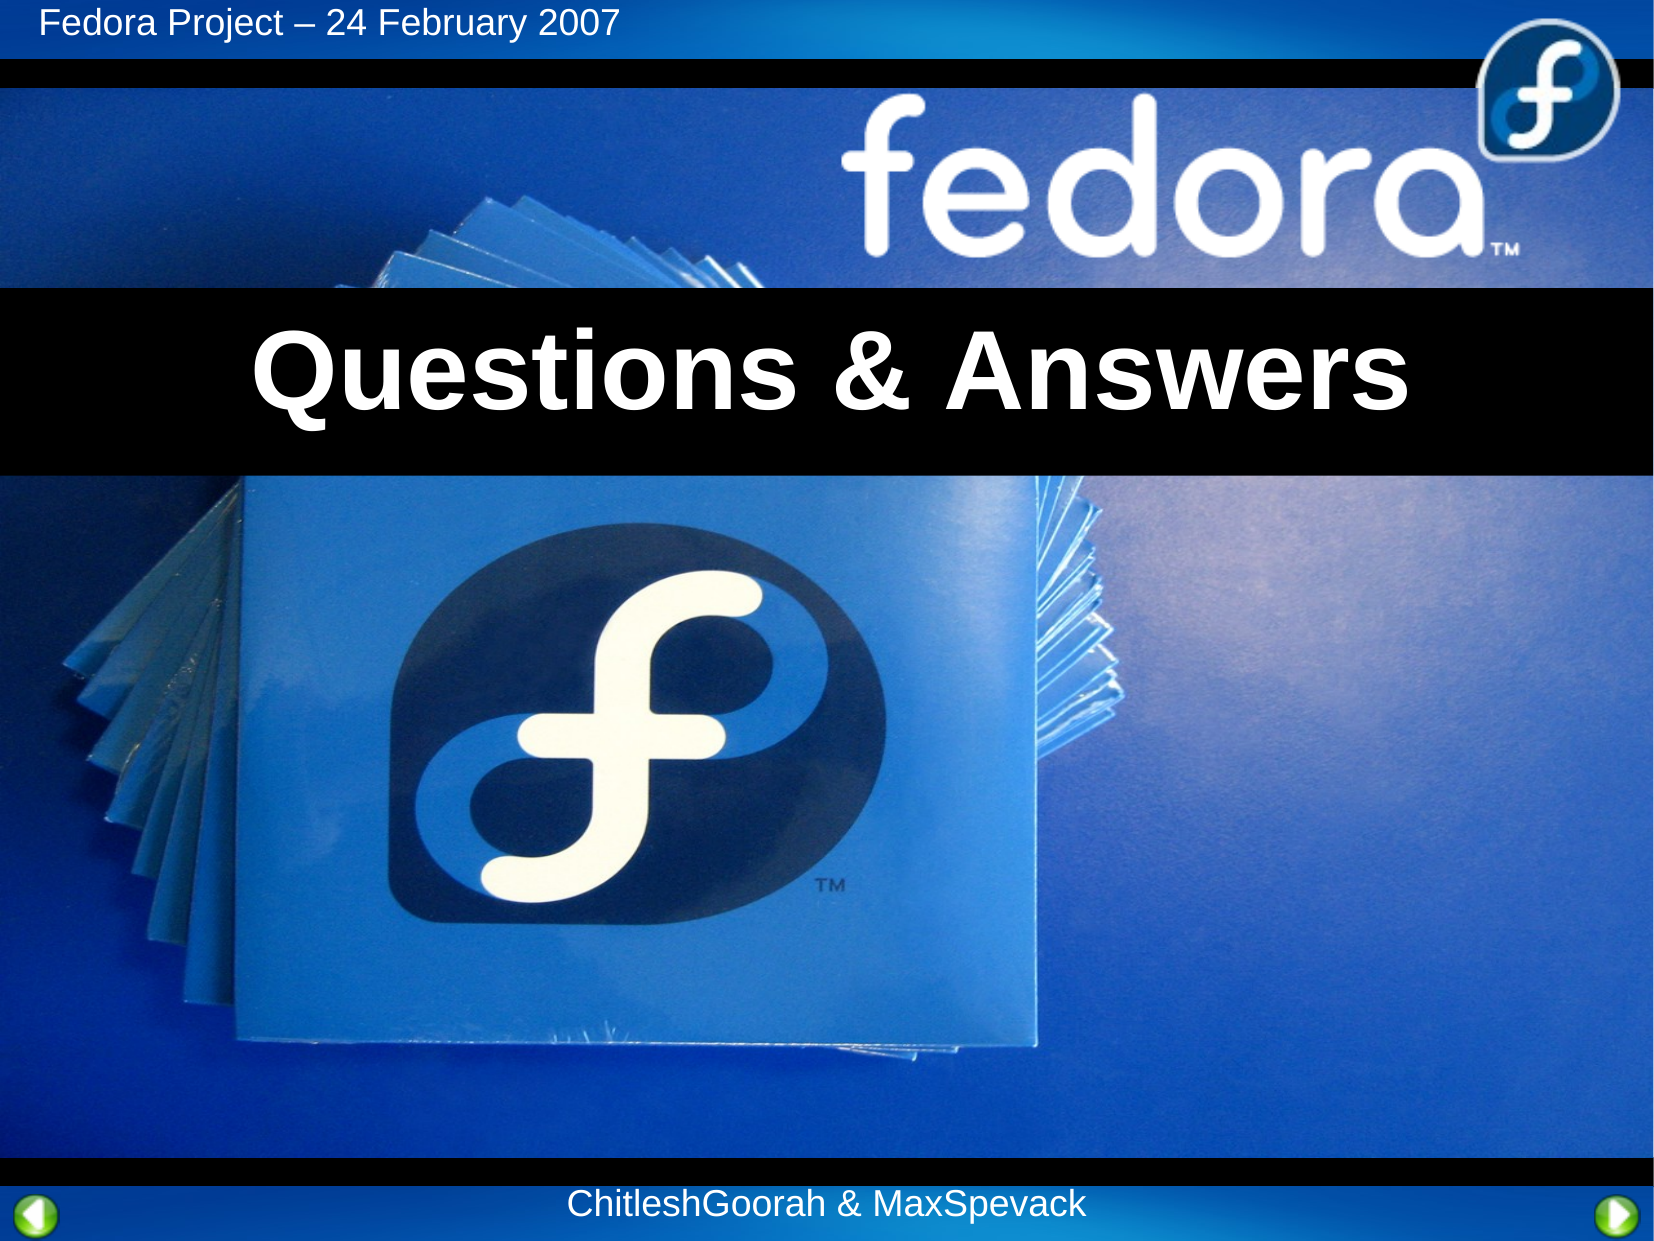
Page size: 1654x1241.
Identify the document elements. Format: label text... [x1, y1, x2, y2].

picture [0, 0, 1654, 288]
picture [0, 1186, 1654, 1241]
picture [0, 476, 1654, 1158]
text_box [0, 288, 1654, 476]
title Questions & Answers [126, 266, 1538, 474]
picture [993, 1198, 1004, 1204]
picture [908, 1206, 918, 1214]
picture [974, 1198, 984, 1214]
